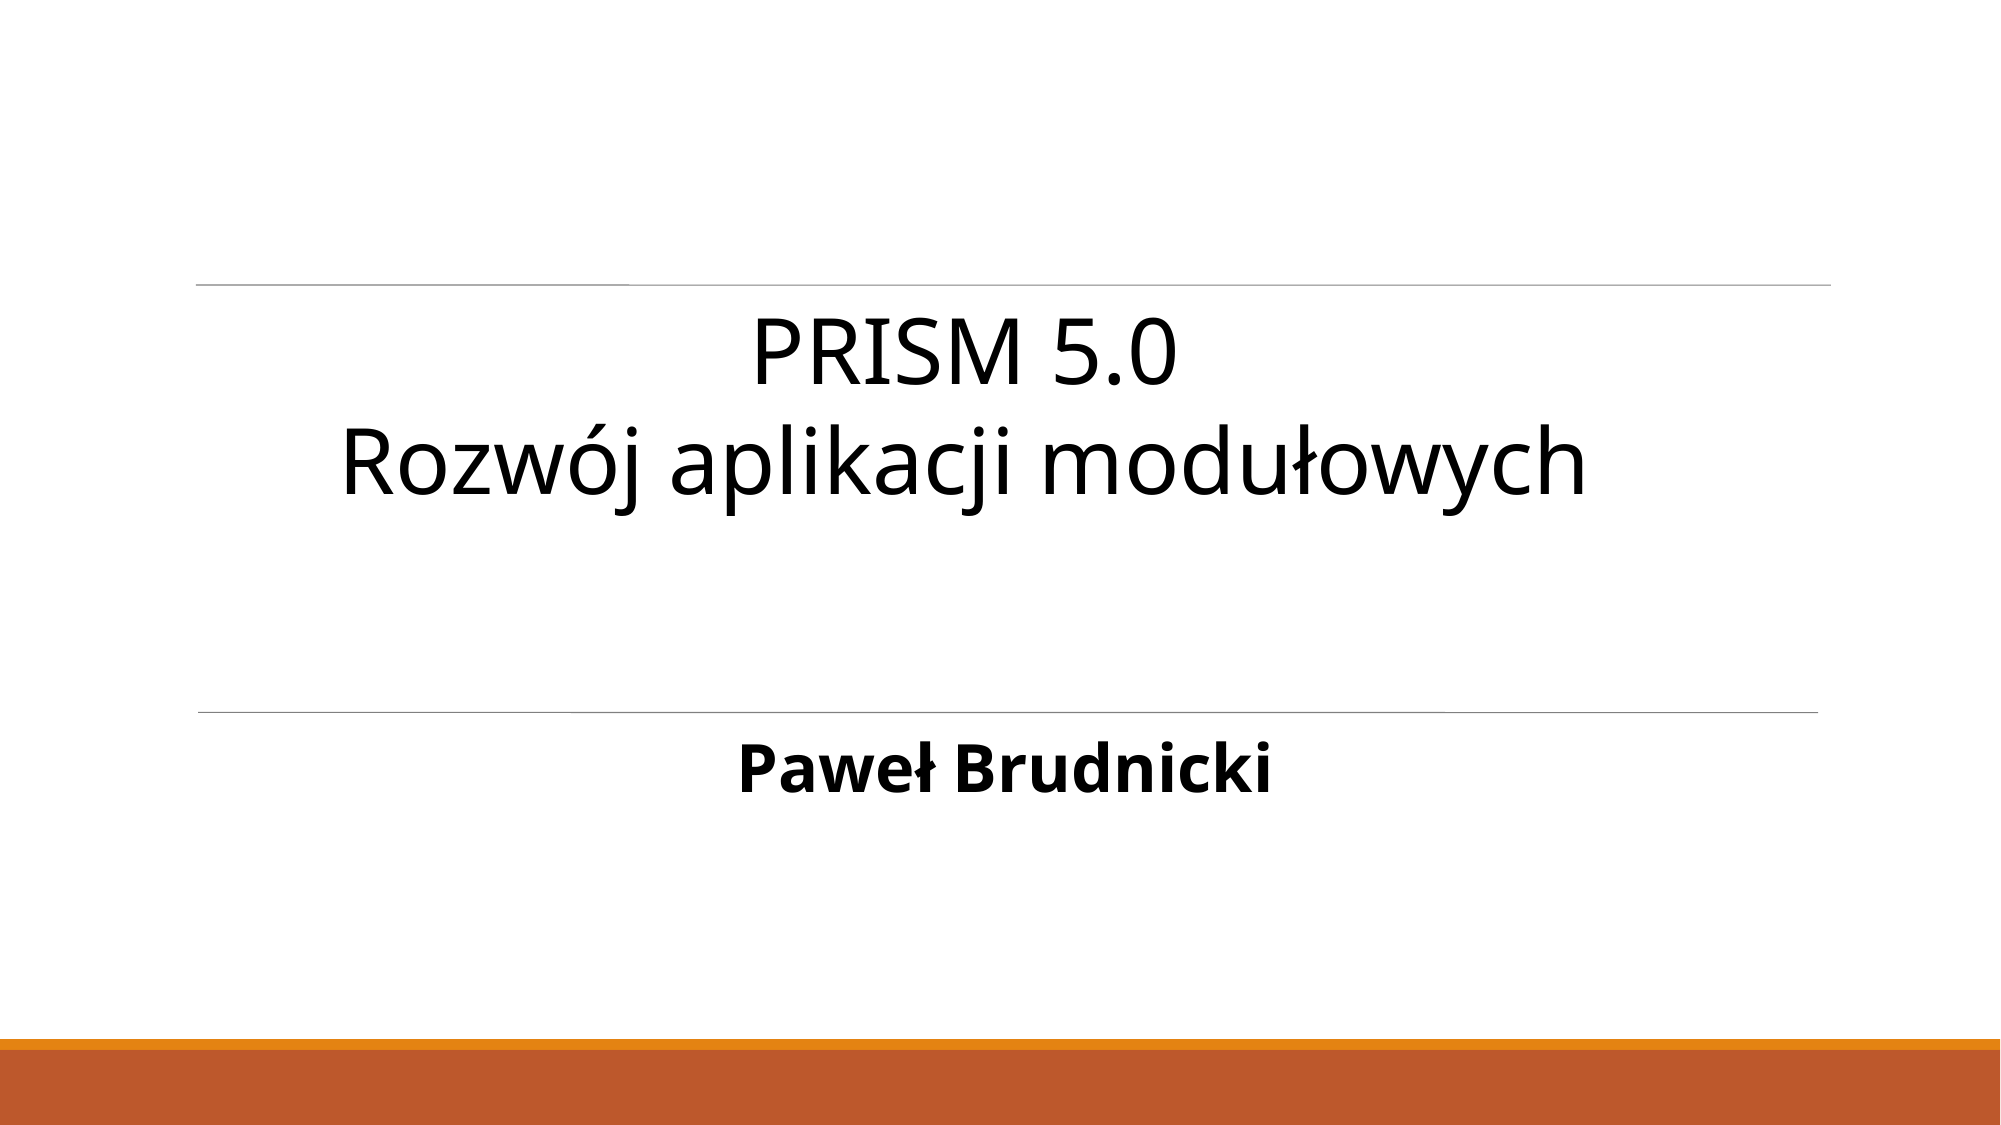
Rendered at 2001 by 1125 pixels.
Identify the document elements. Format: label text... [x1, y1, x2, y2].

subtitle Paweł Brudnicki [180, 730, 1831, 919]
title PRISM 5.0 Rozwój aplikacji modułowych [271, 285, 1659, 521]
